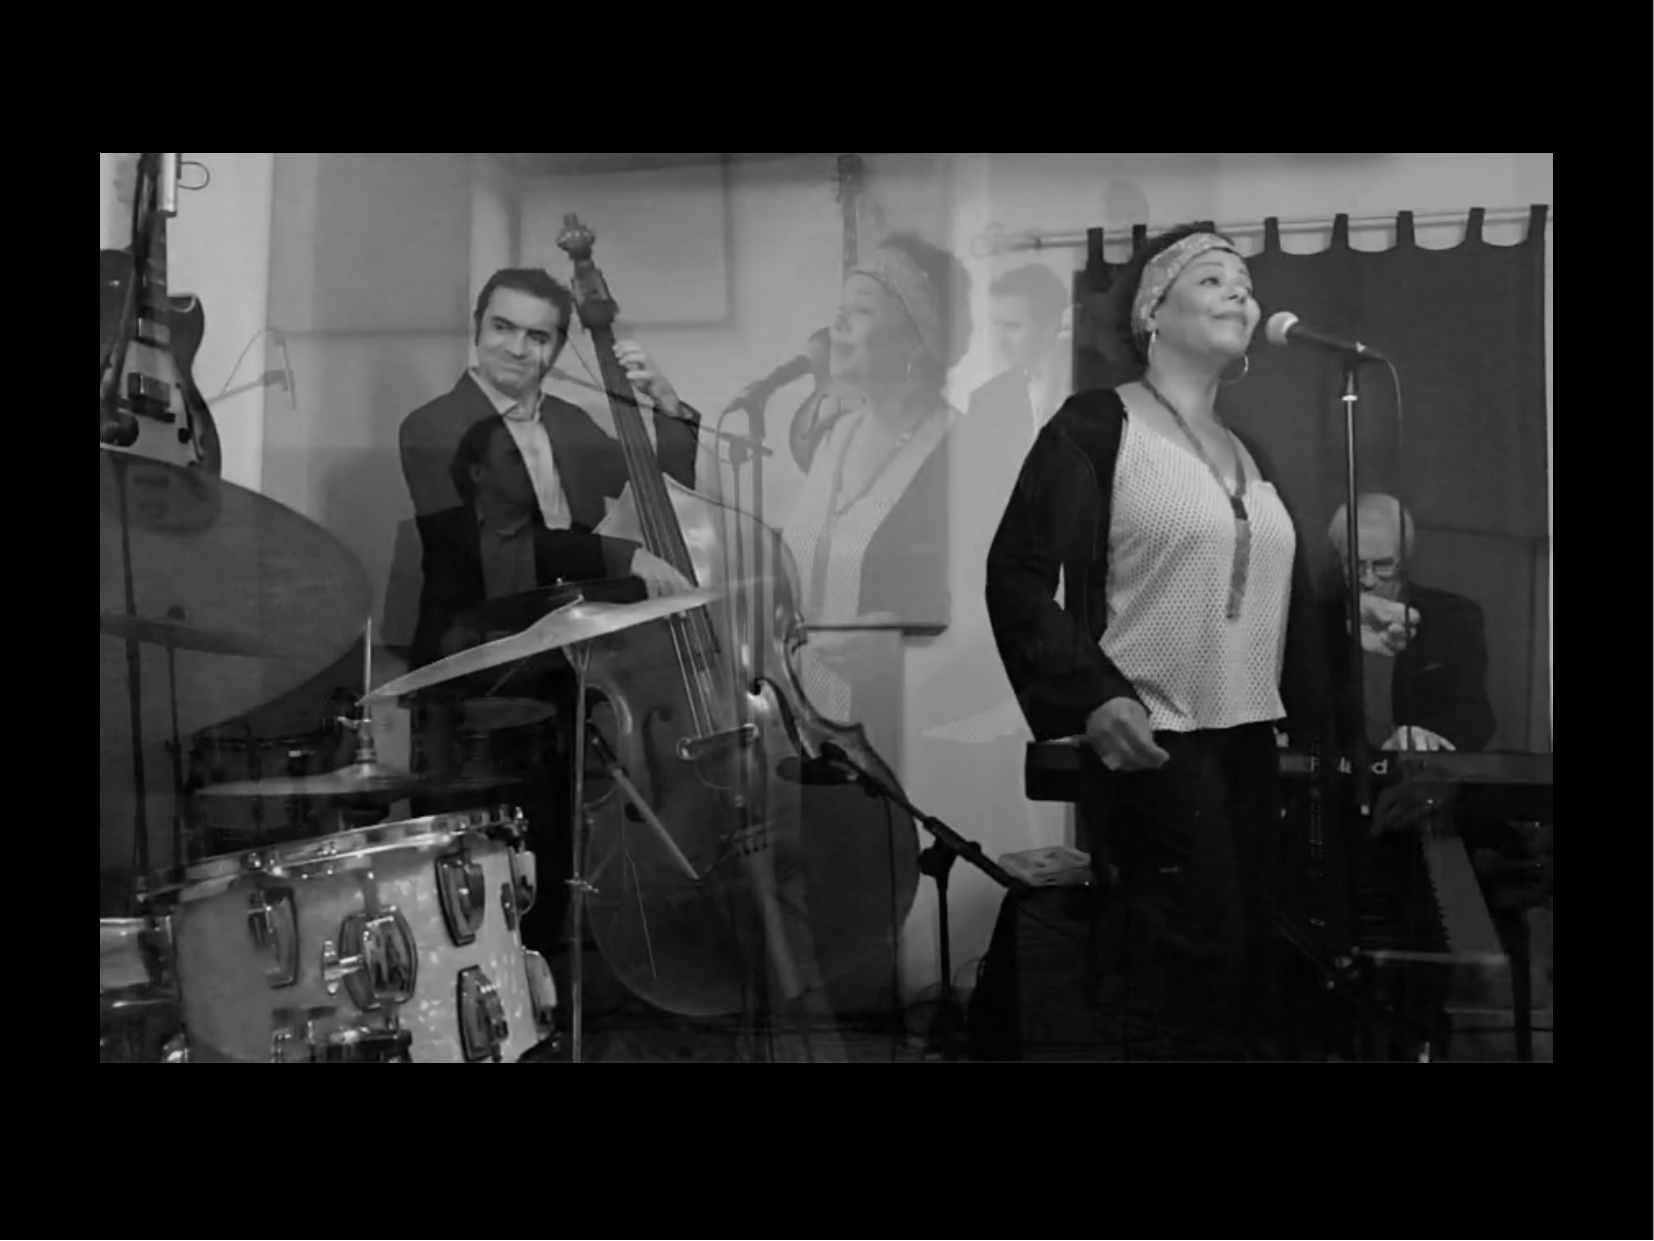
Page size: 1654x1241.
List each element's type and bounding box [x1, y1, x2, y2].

picture [100, 153, 1553, 1063]
